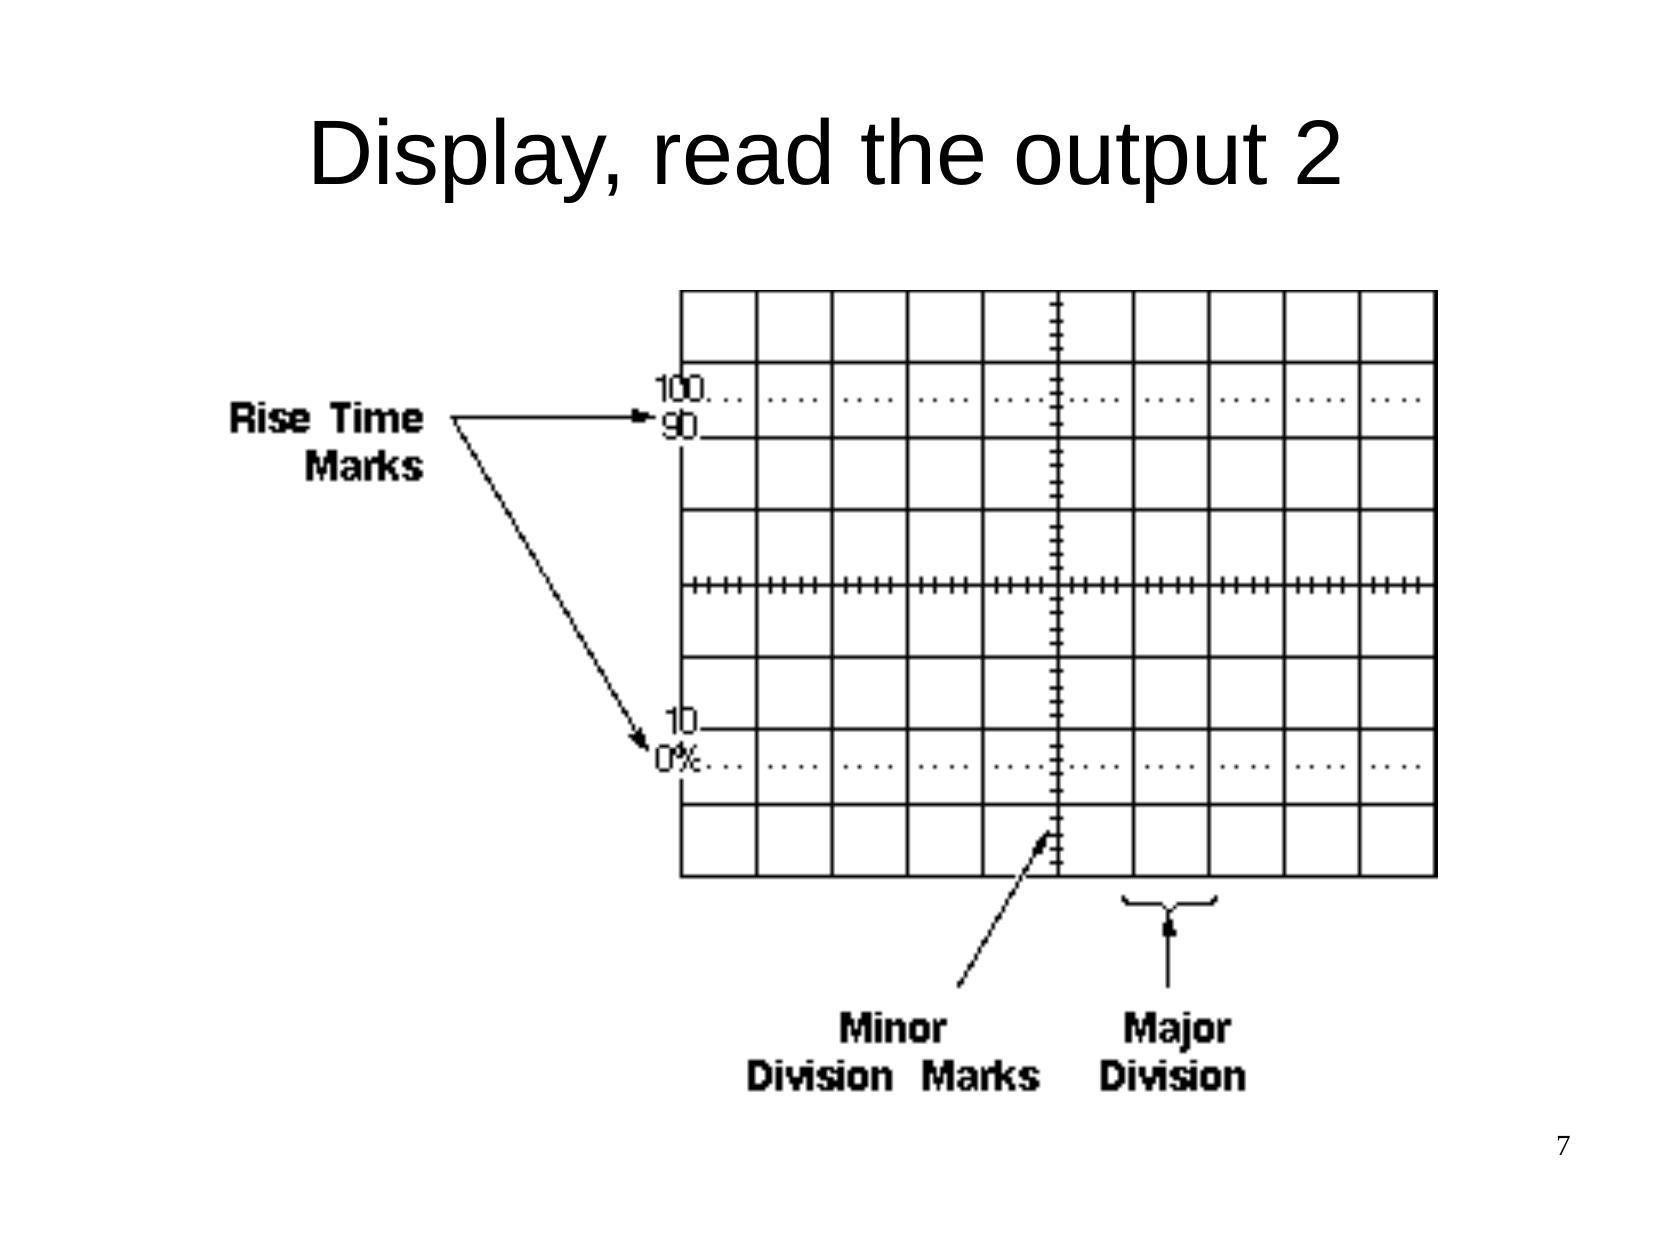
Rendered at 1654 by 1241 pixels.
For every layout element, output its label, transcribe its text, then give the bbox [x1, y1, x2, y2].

picture [215, 290, 1438, 1109]
title Display, read the output 2 [82, 49, 1571, 257]
